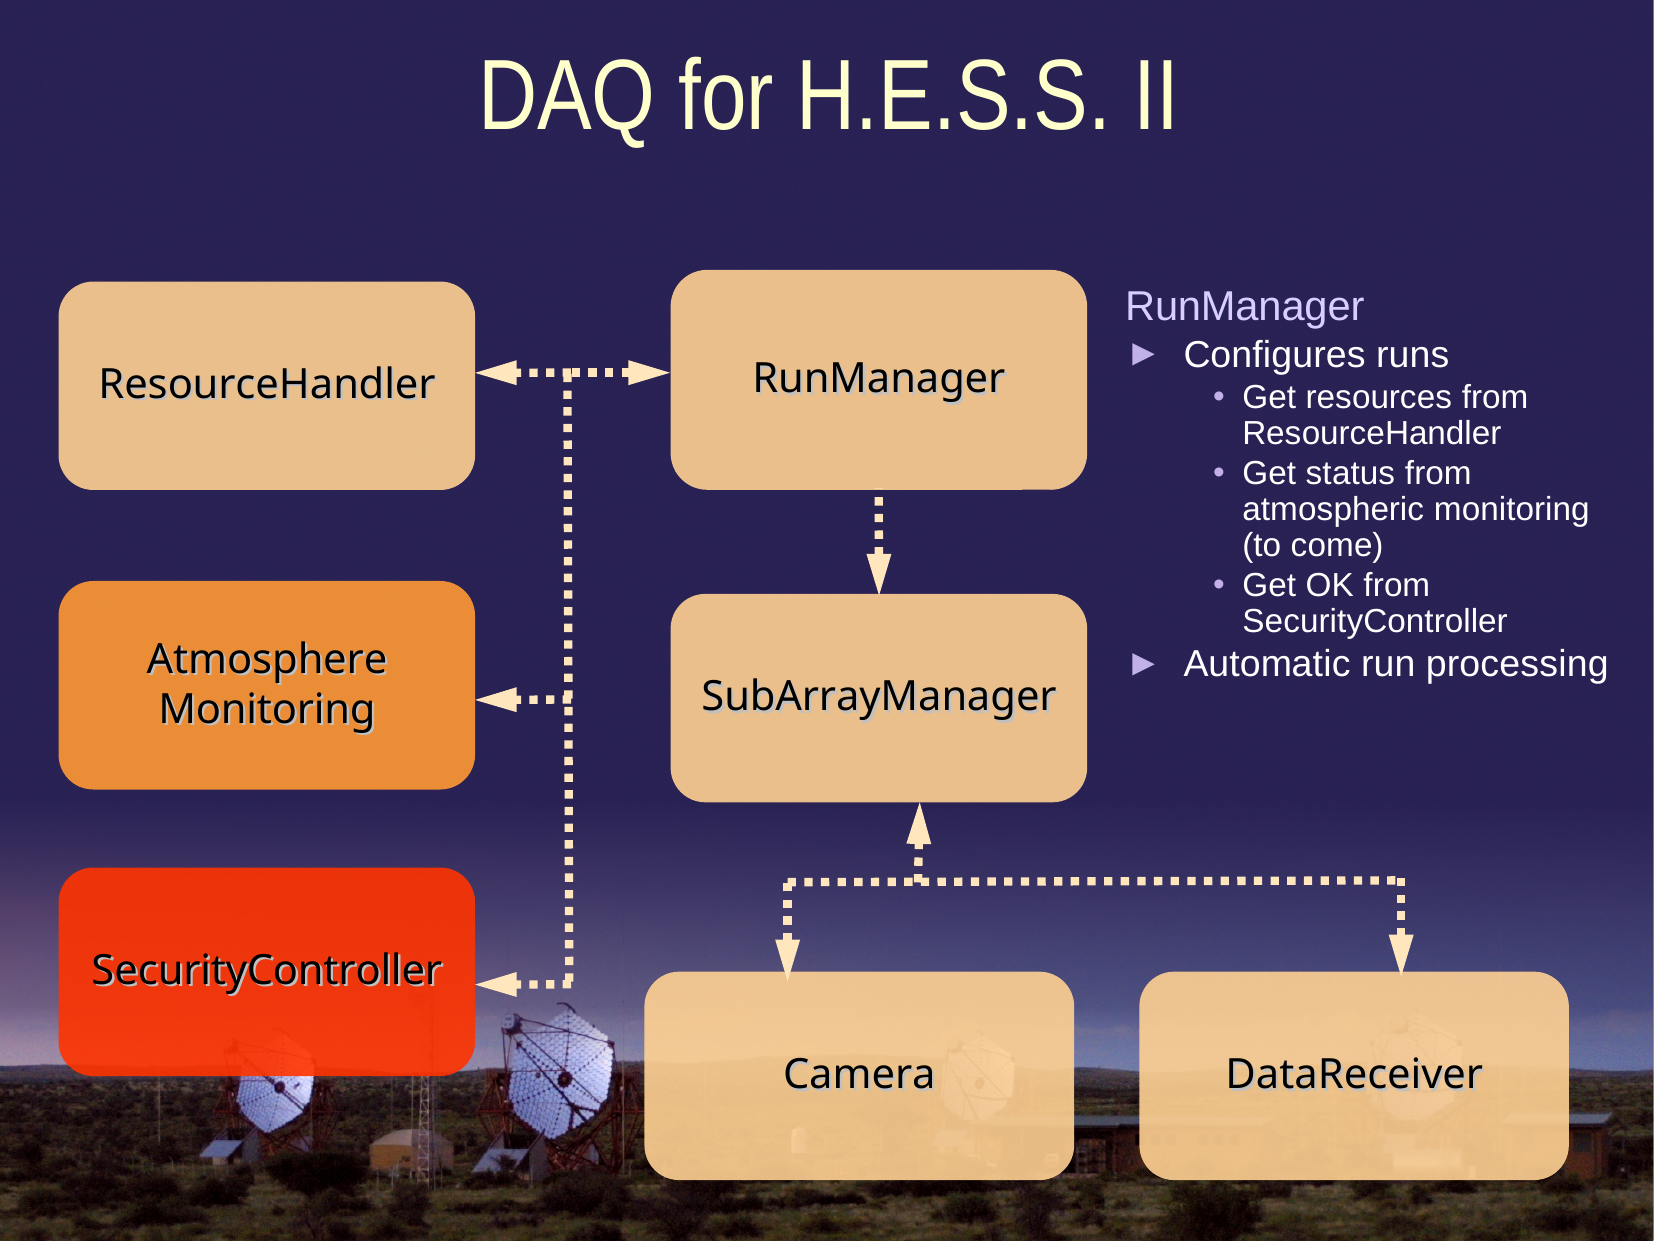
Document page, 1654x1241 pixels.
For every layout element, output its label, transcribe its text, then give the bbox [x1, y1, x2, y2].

text_box ResourceHandler [58, 281, 476, 490]
title DAQ for H.E.S.S. II [5, 34, 1654, 168]
text_box RunManager [670, 269, 1088, 490]
text_box DataReceiver [1139, 971, 1569, 1181]
picture [0, 0, 1654, 1241]
text_box Camera [644, 971, 1075, 1181]
text_box RunManager Configures runs Get resources from ResourceHandler Get status from atmospheric monitoring (to come) Get OK from SecurityController Automatic run processing [1113, 272, 1634, 742]
text_box SecurityController [58, 867, 476, 1077]
text_box Atmosphere Monitoring [58, 580, 476, 790]
text_box SubArrayManager [670, 593, 1088, 803]
